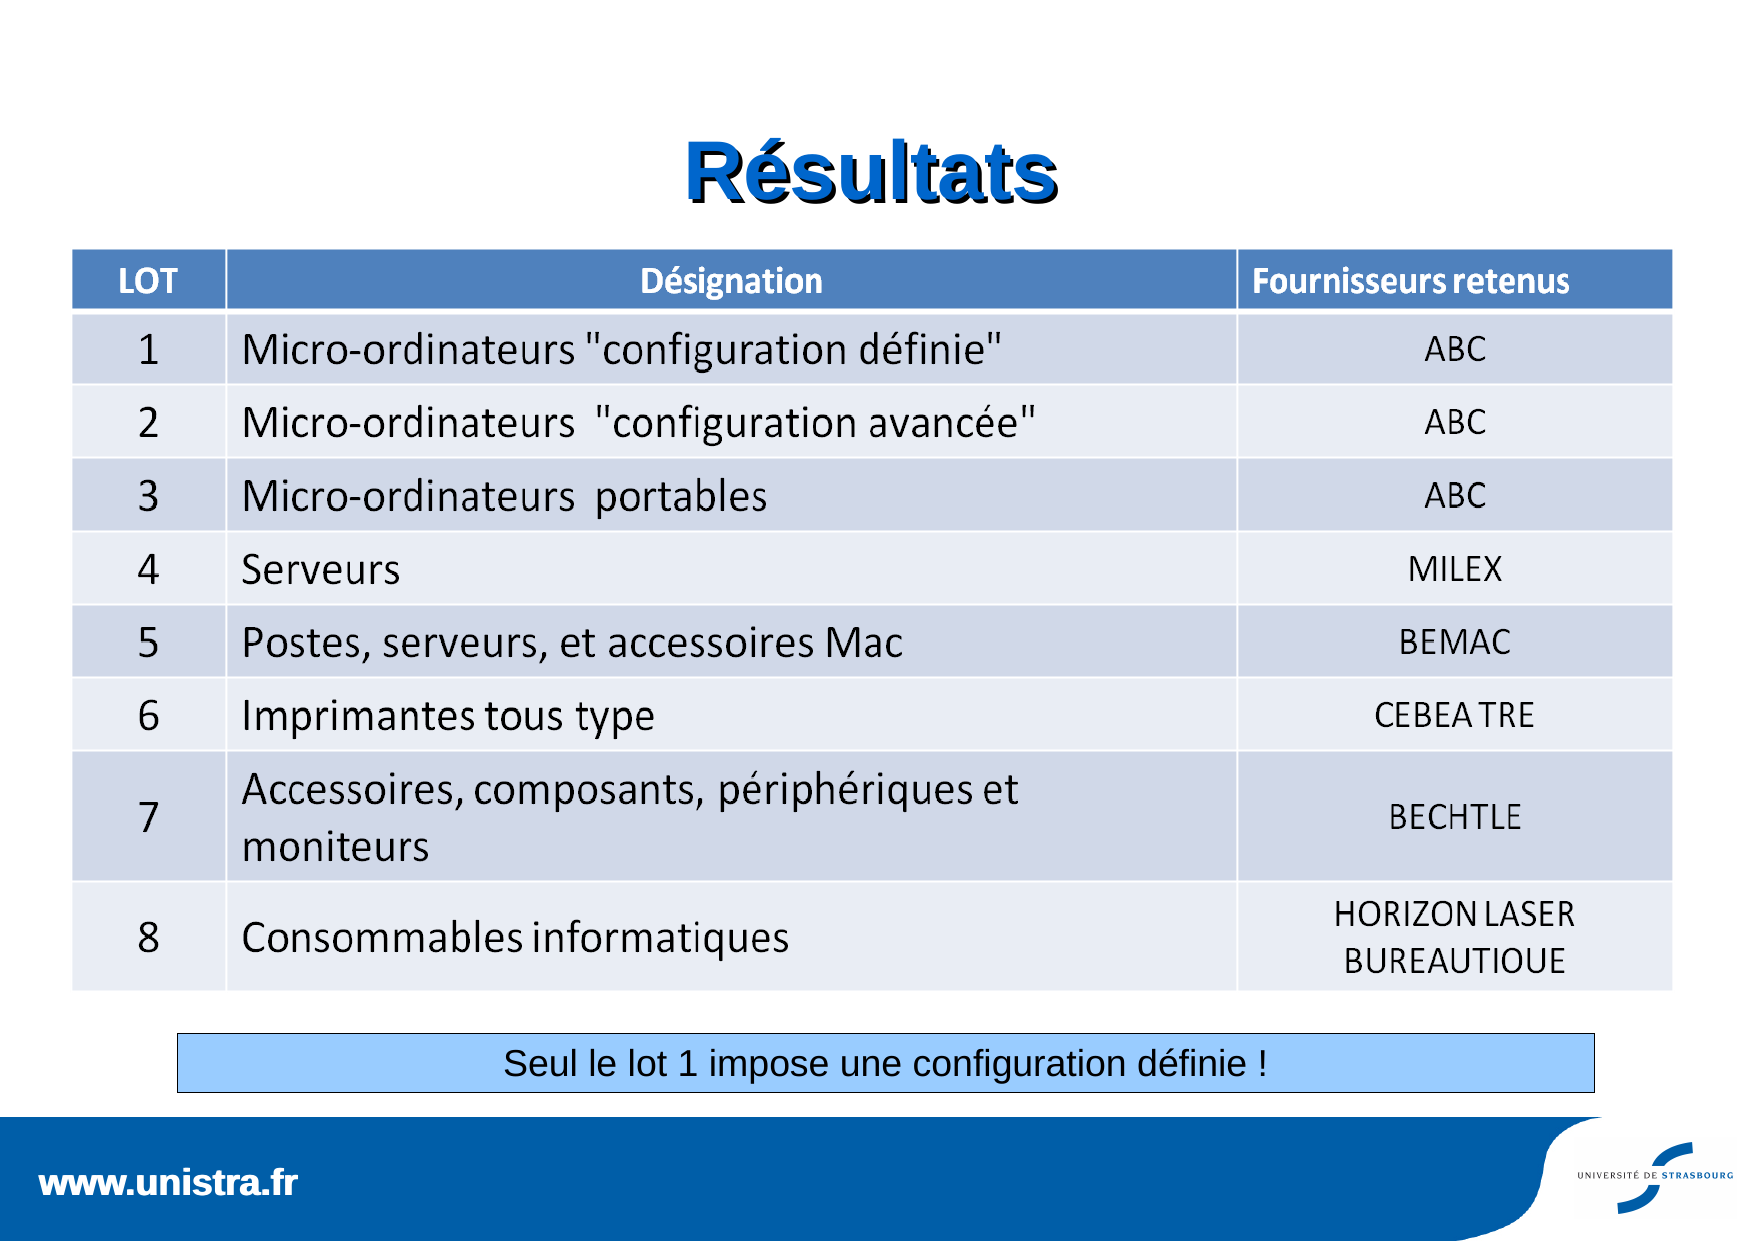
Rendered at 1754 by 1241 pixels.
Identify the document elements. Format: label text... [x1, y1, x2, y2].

picture [59, 236, 1684, 1004]
picture [0, 1115, 1737, 1241]
text_box Seul le lot 1 impose une configuration définie ! [177, 1033, 1595, 1093]
title Résultats [29, 116, 1713, 217]
